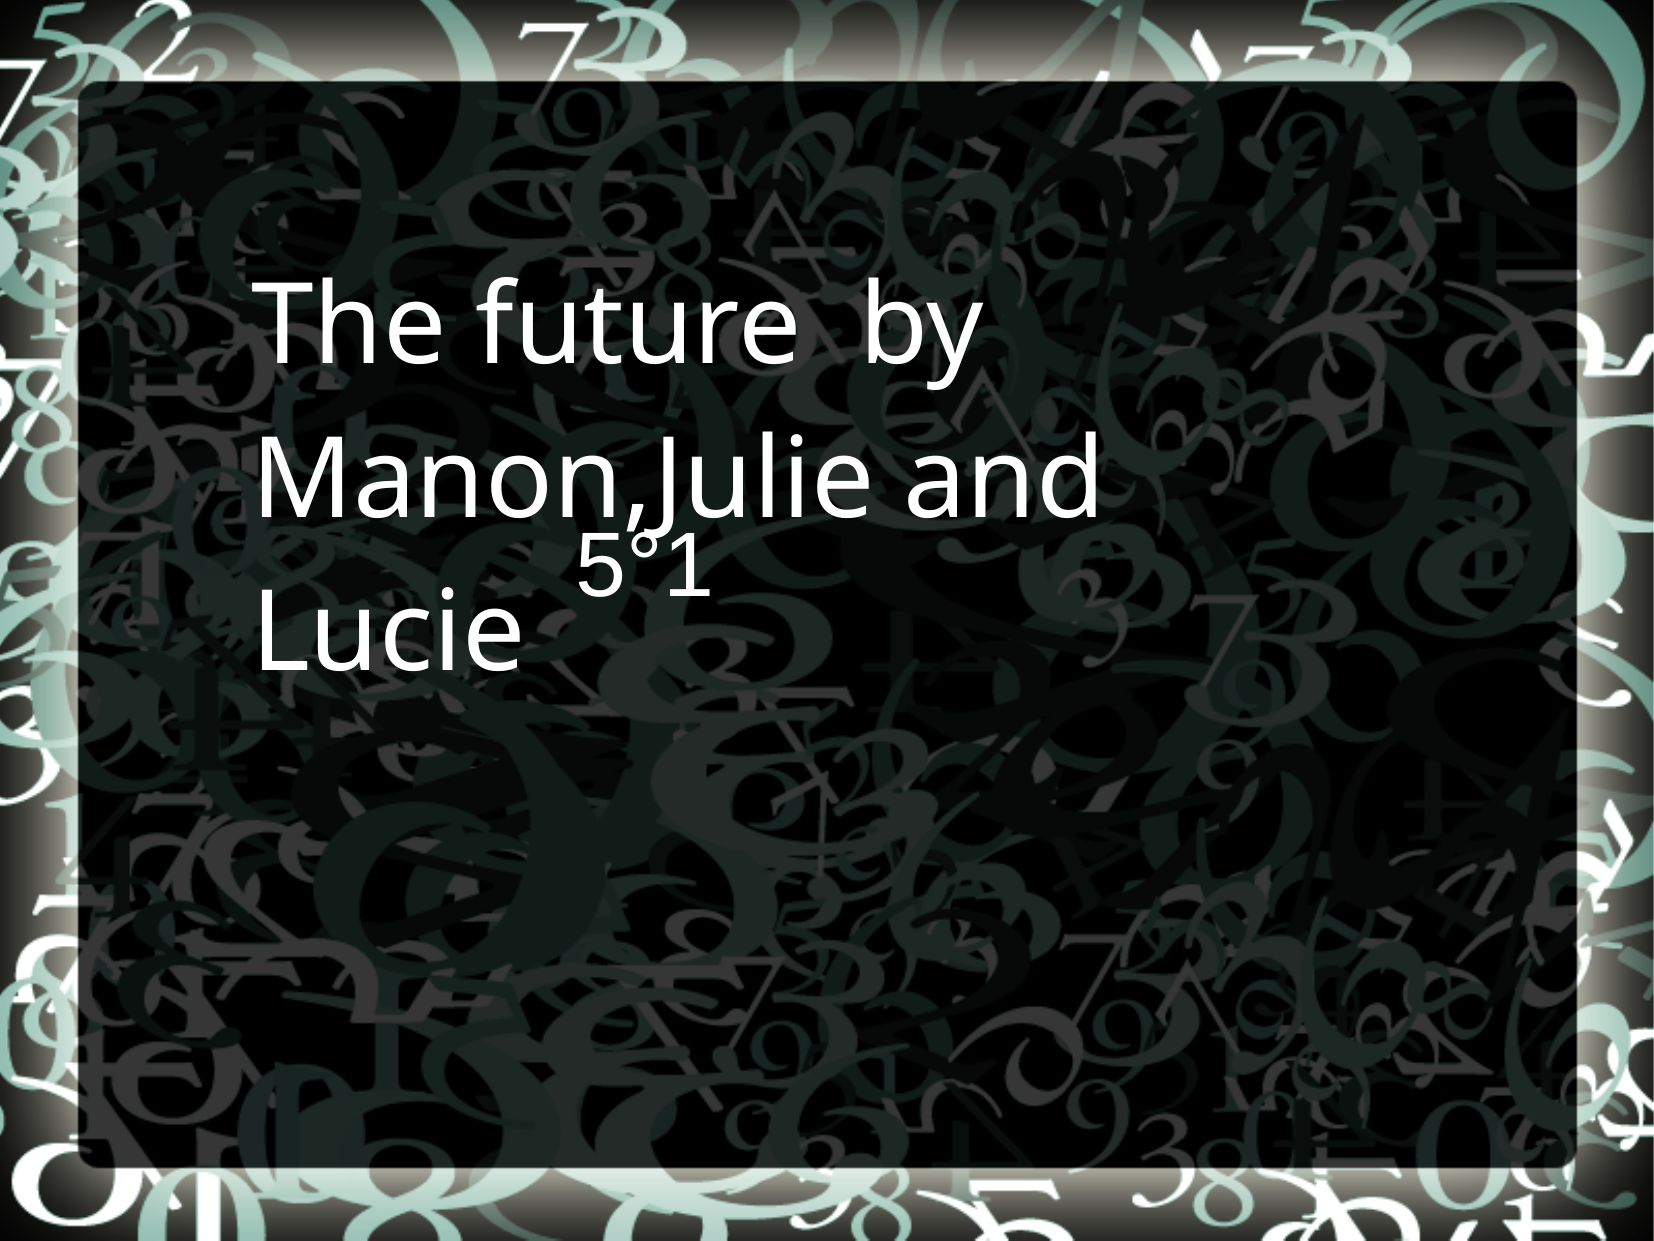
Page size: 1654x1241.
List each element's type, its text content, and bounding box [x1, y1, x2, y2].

text_box The future by Manon,Julie and Lucie [236, 236, 1123, 680]
text_box 5°1 [561, 505, 886, 666]
picture [0, 0, 1654, 1241]
